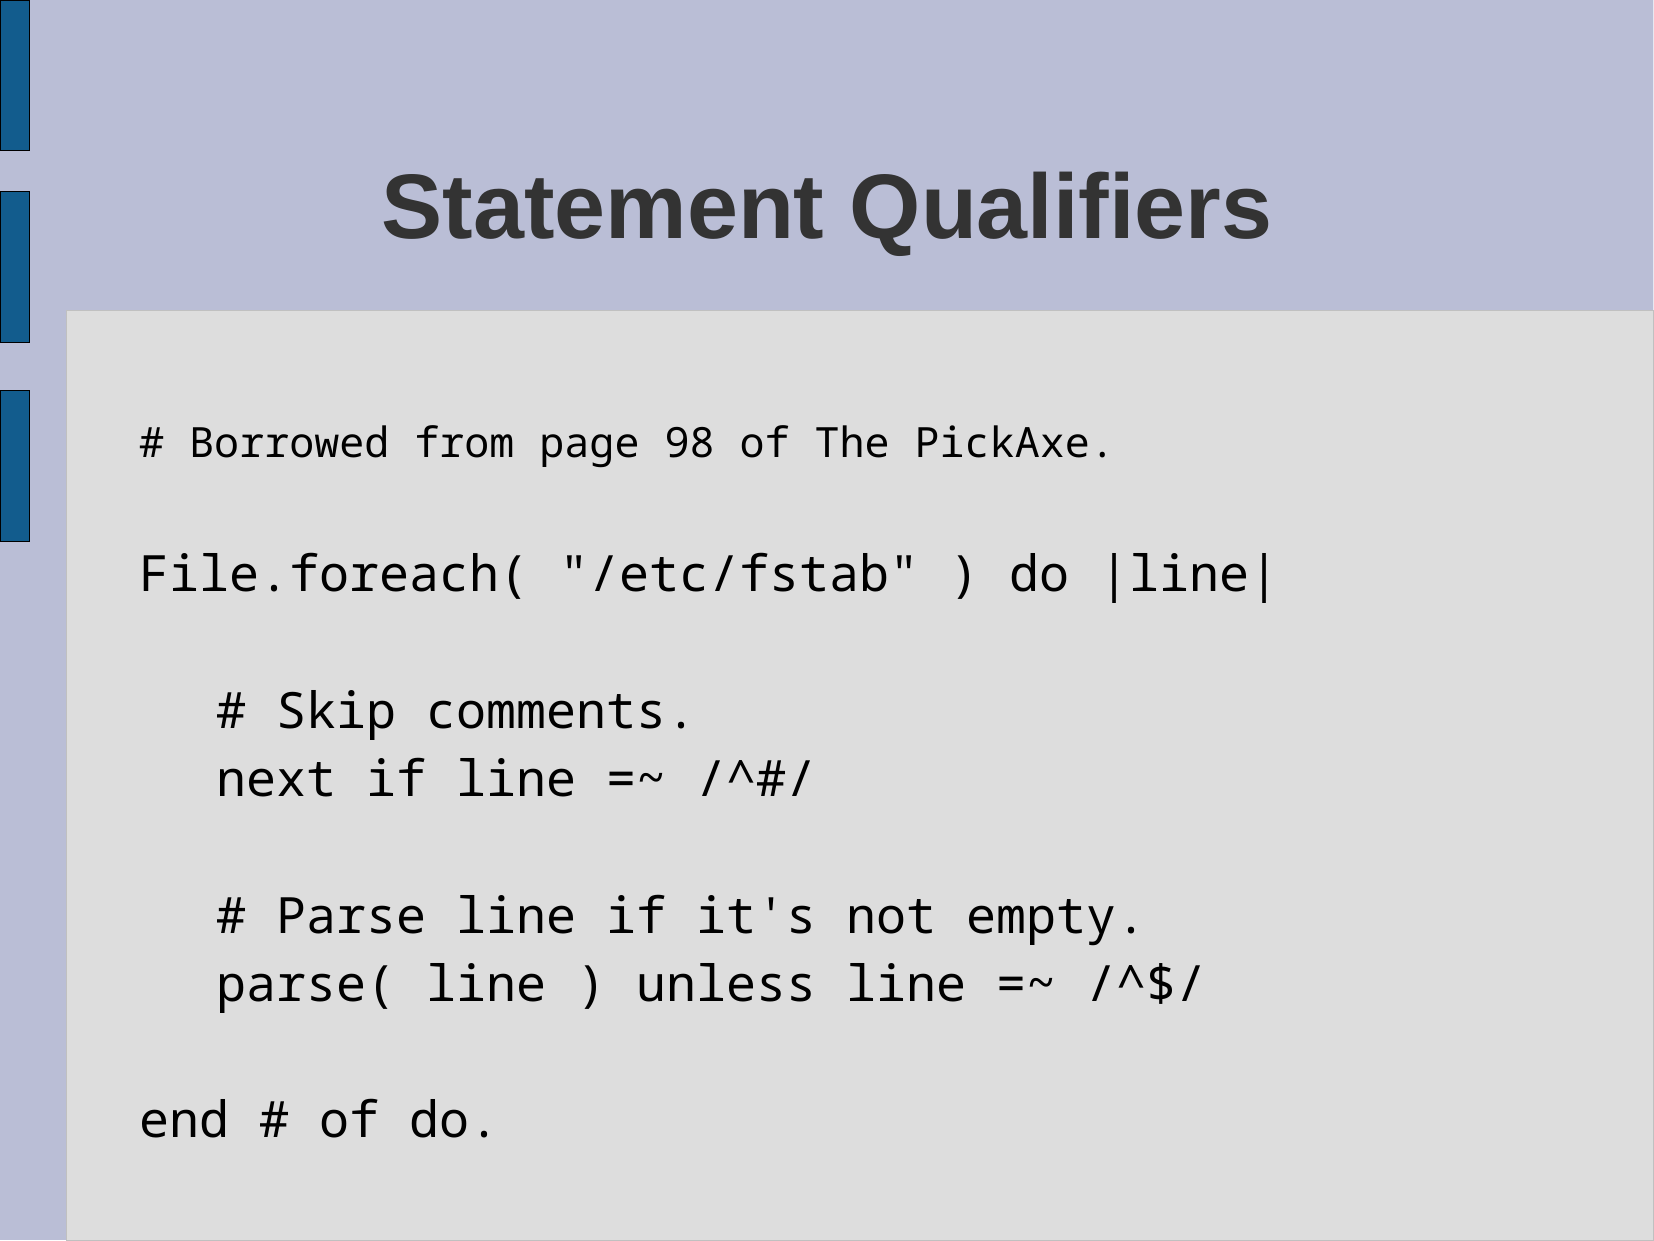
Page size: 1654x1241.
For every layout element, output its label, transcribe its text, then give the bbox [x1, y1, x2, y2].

list # Borrowed from page 98 of The PickAxe. File.foreach( "/etc/fstab" ) do |line| # Skip comments. next if line =~ /^#/ # Parse line if it's not empty. parse( line ) unless line =~ /^$/ end # of do. [121, 344, 1616, 1127]
title Statement Qualifiers [121, 102, 1534, 311]
